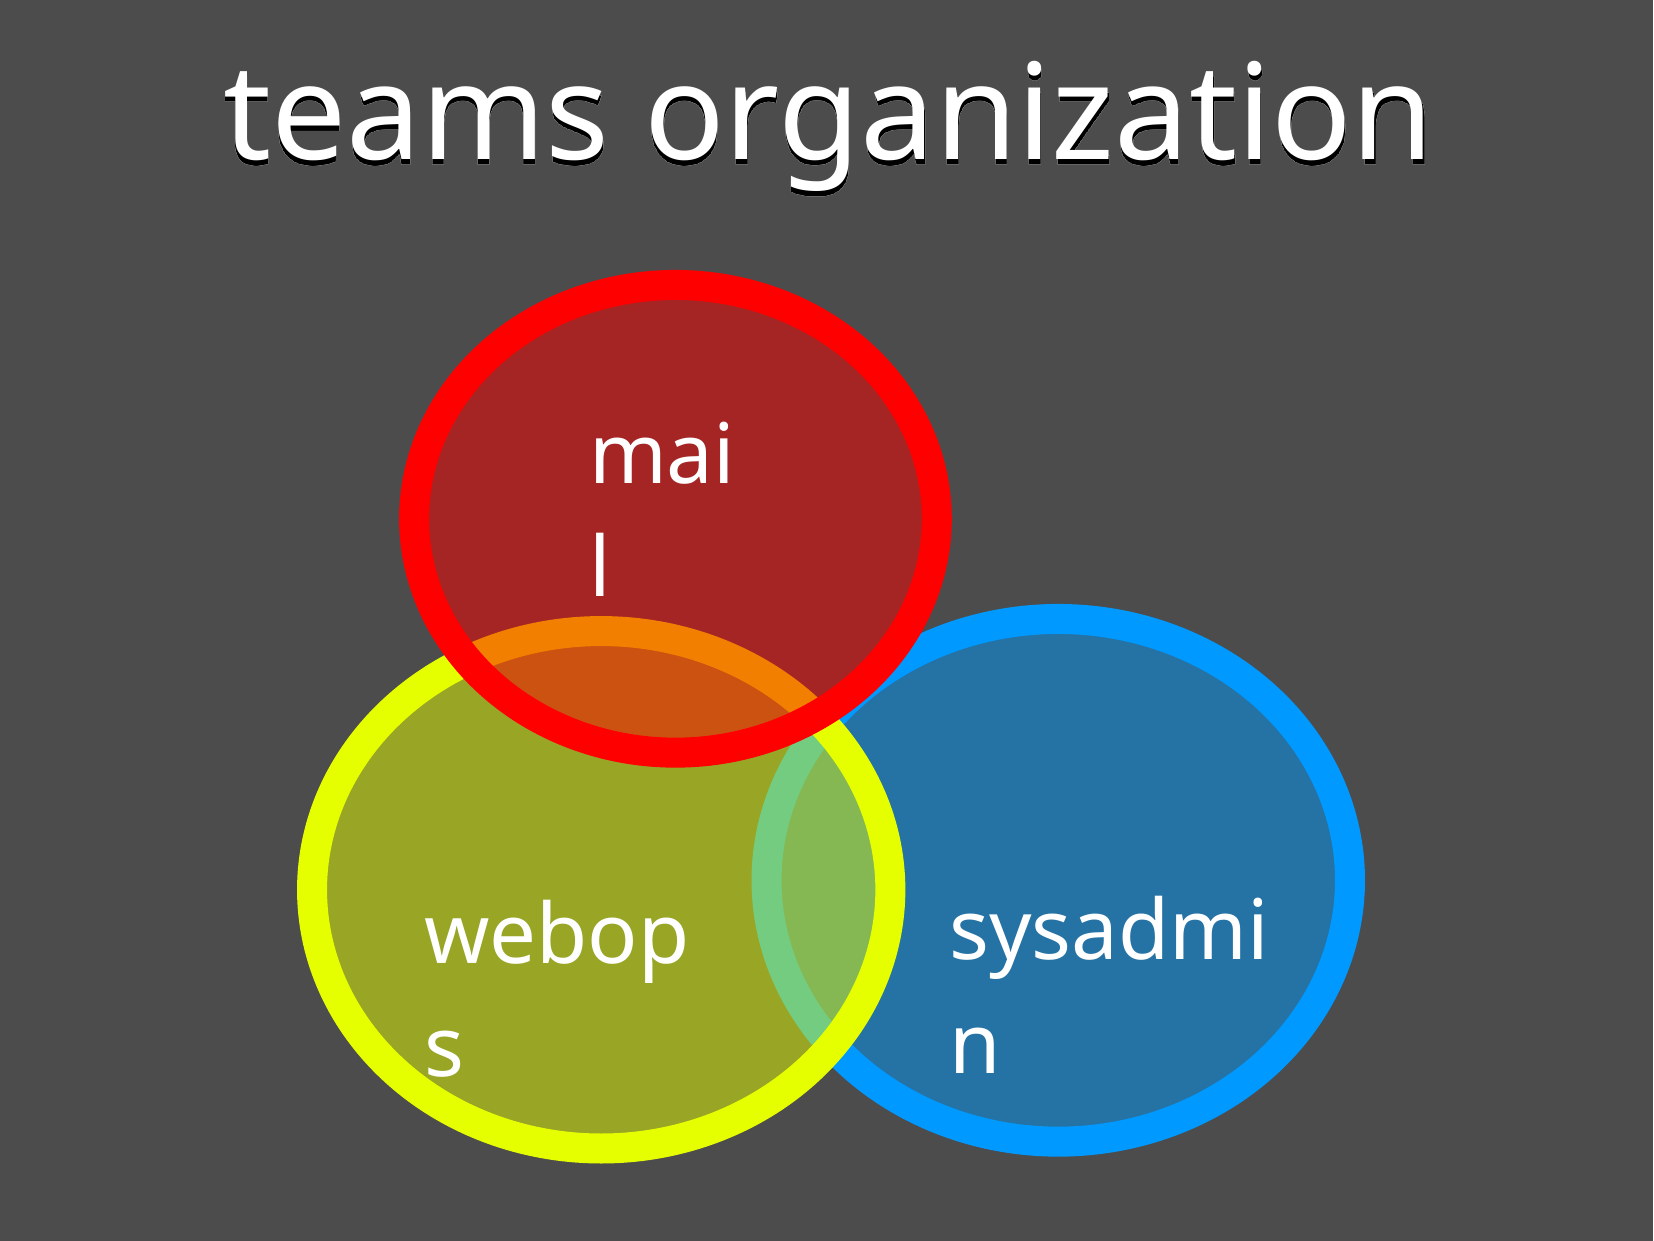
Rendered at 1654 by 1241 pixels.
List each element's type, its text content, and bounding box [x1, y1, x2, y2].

text_box mail [574, 386, 760, 504]
text_box [312, 284, 1351, 1149]
title teams organization [116, 15, 1542, 200]
text_box sysadmin [934, 863, 1295, 981]
text_box webops [409, 866, 705, 984]
